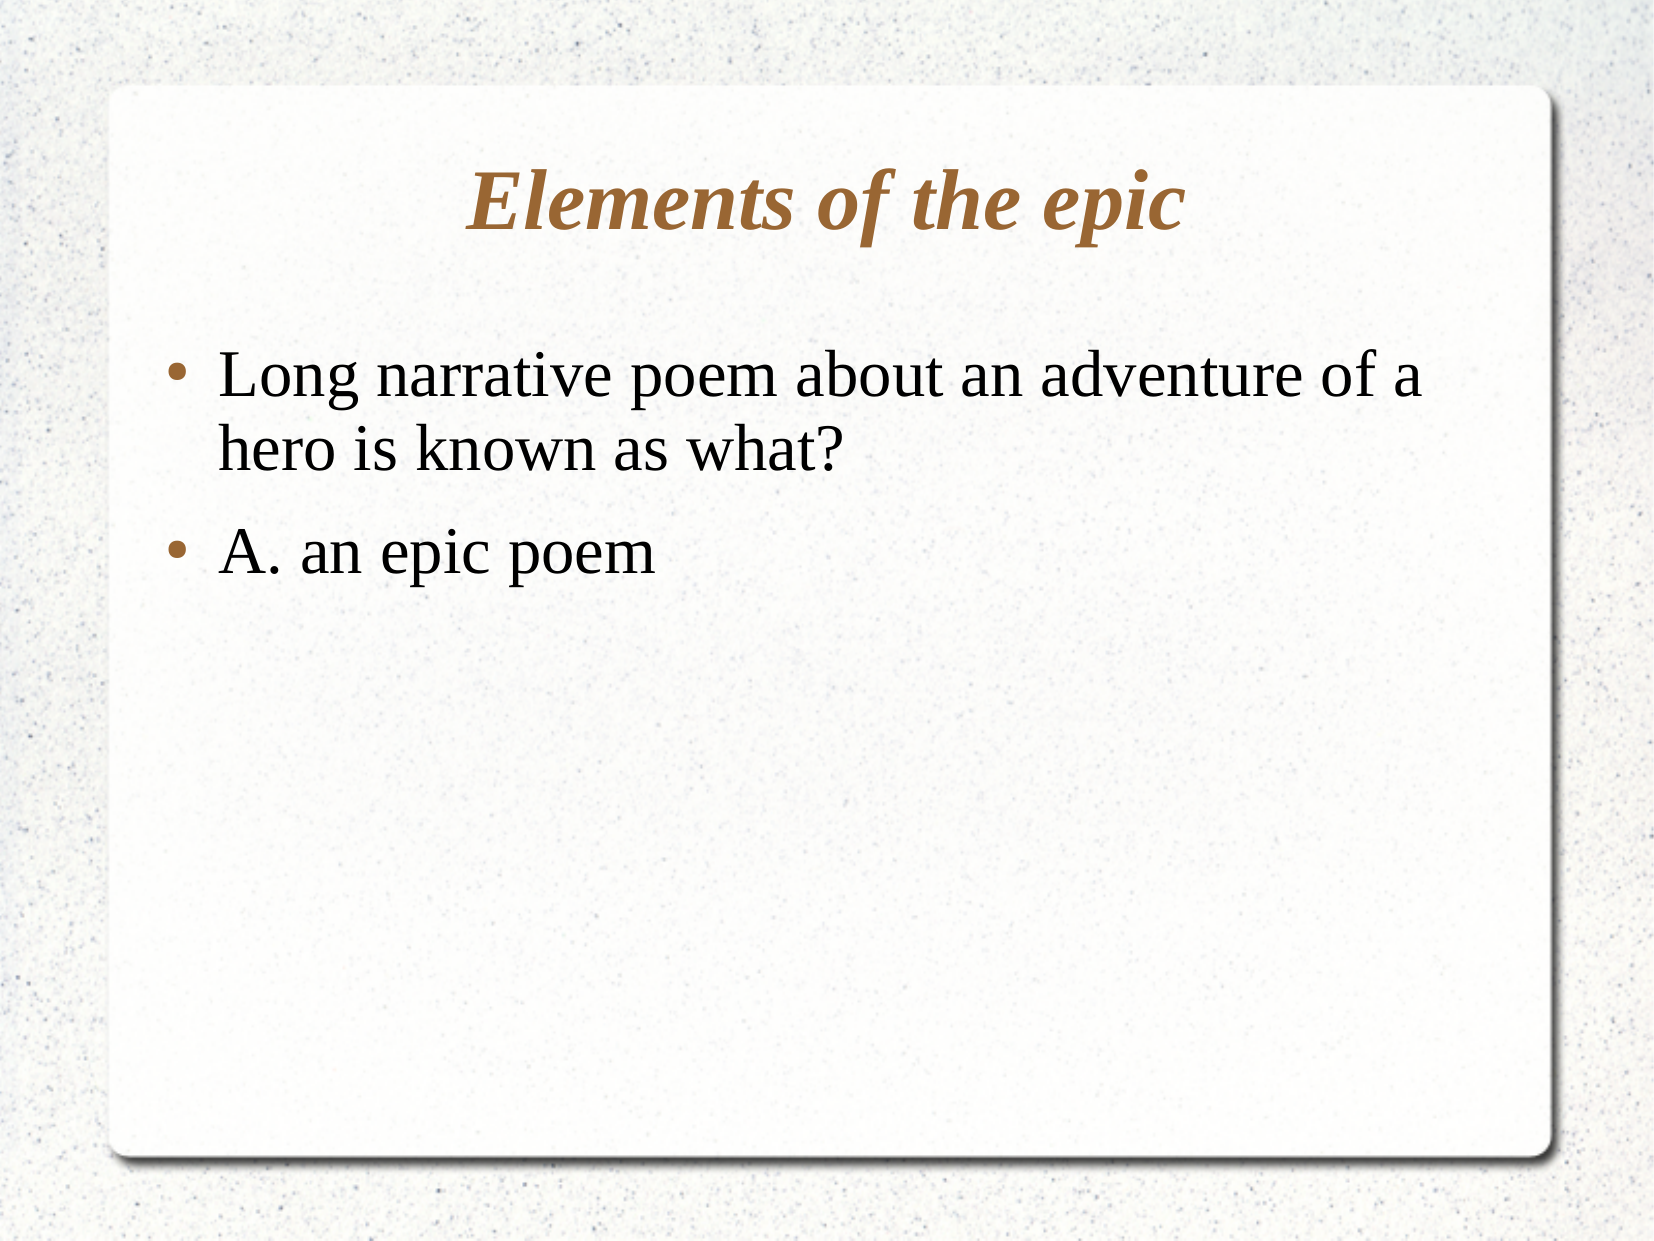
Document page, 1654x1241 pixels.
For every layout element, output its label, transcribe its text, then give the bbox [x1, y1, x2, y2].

title Elements of the epic [118, 96, 1536, 304]
list Long narrative poem about an adventure of a hero is known as what? A. an epic poem [147, 336, 1506, 987]
picture [0, 0, 1654, 1241]
